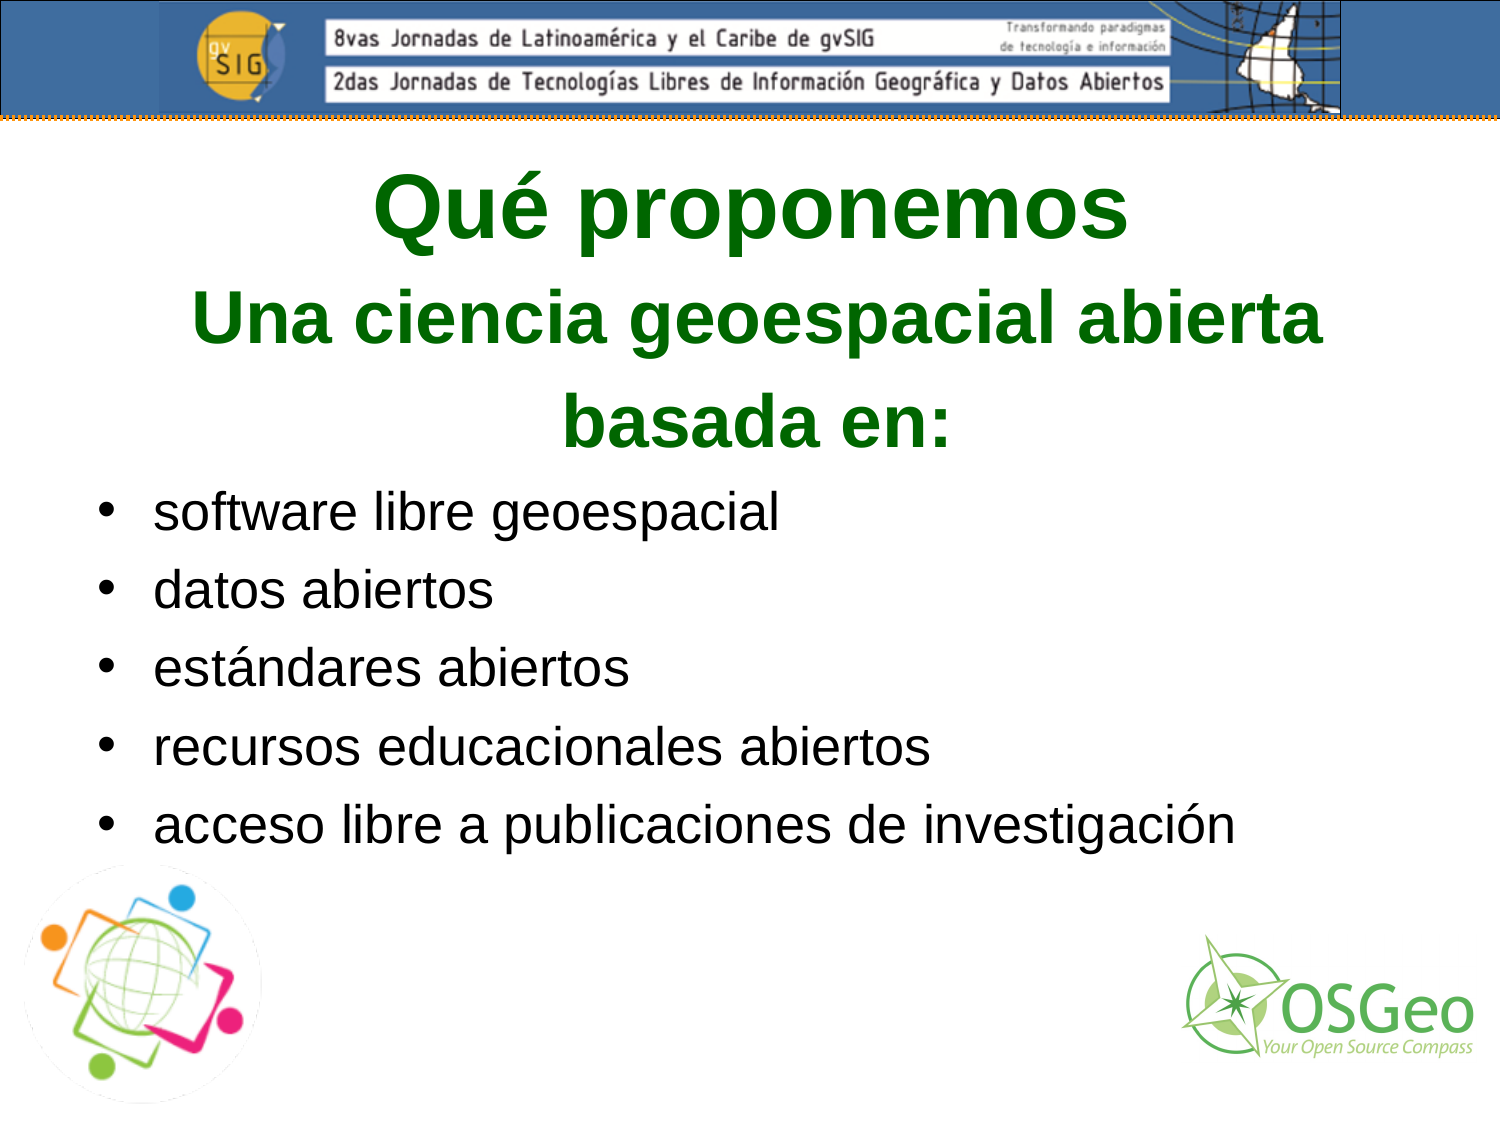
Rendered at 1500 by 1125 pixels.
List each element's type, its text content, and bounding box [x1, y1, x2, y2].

picture [23, 864, 263, 1105]
title Qué proponemos [76, 119, 1427, 285]
picture [1181, 934, 1477, 1063]
list Una ciencia geoespacial abierta basada en: software libre geoespacial datos abiertos estándares abiertos recursos educacionales abiertos acceso libre a publicaciones de investigación [82, 261, 1433, 863]
picture [159, 1, 1340, 113]
